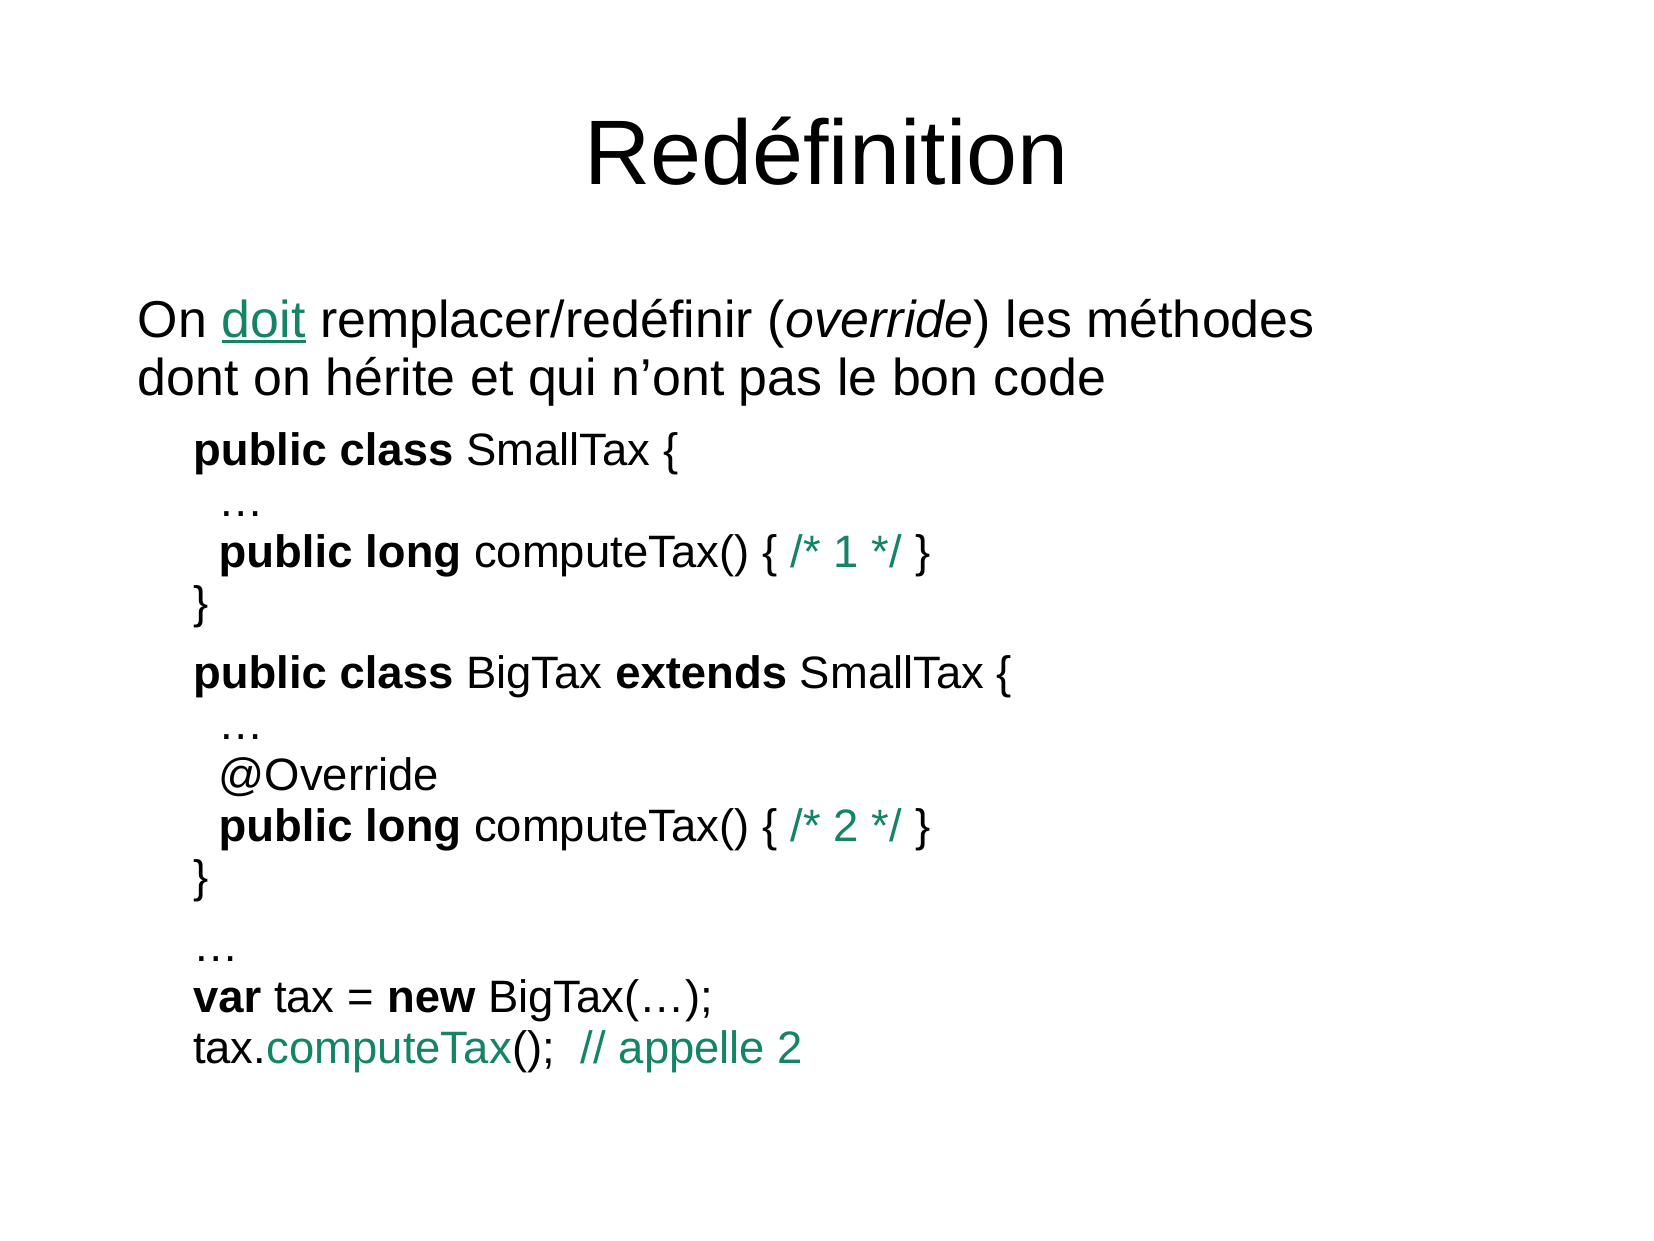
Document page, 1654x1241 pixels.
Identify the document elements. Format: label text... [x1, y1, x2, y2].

title Redéfinition [82, 49, 1571, 257]
list On doit remplacer/redéfinir (override) les méthodes dont on hérite et qui n’ont pas le bon code public class SmallTax { … public long computeTax() { /* 1 */ } } public class BigTax extends SmallTax { … @Override public long computeTax() { /* 2 */ } } … var tax = new BigTax(…); tax.computeTax(); // appelle 2 [82, 290, 1571, 1081]
